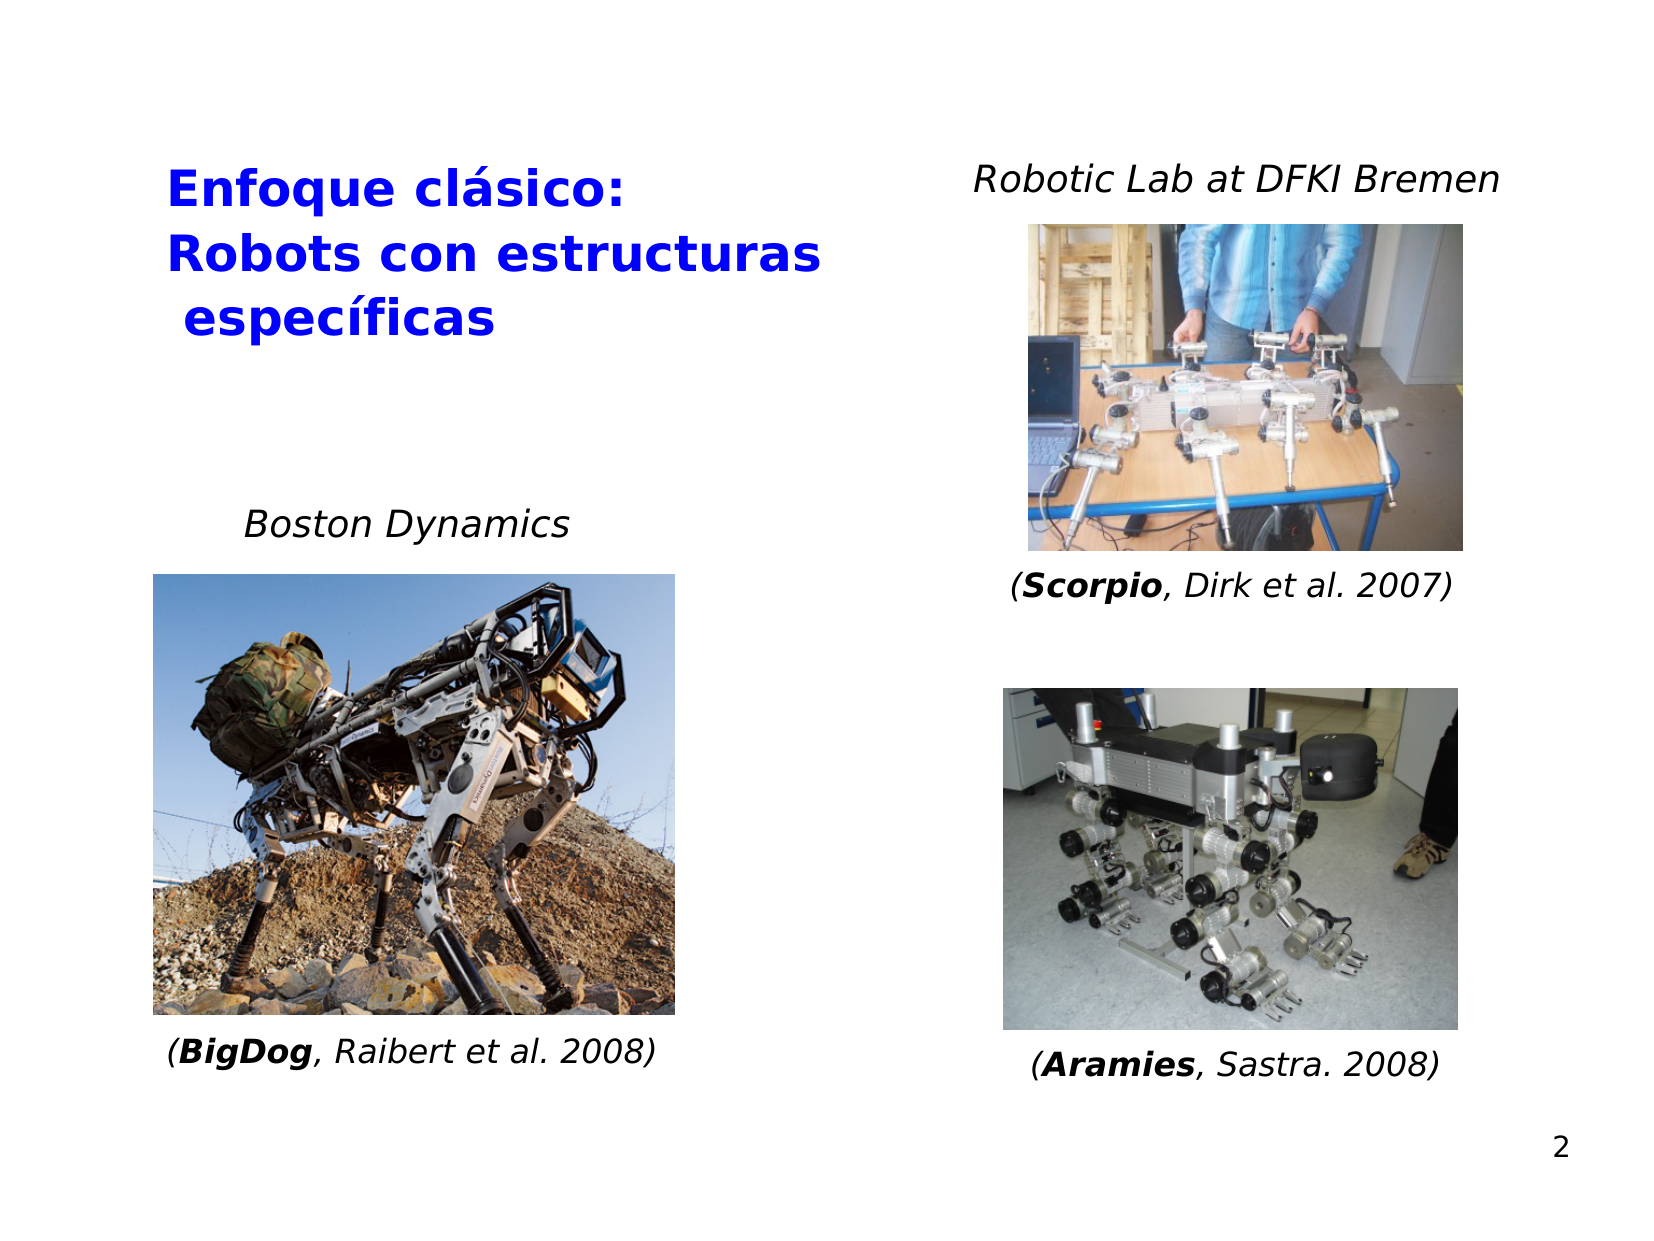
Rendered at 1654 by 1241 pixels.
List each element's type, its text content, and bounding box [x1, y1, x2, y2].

text_box Boston Dynamics [228, 495, 586, 554]
text_box (BigDog, Raibert et al. 2008) [151, 1025, 674, 1079]
picture [153, 574, 675, 1016]
text_box Robotic Lab at DFKI Bremen [958, 150, 1517, 210]
text_box (Aramies, Sastra. 2008) [1014, 1038, 1457, 1092]
picture [1028, 224, 1463, 551]
text_box (Scorpio, Dirk et al. 2007) [994, 559, 1471, 614]
picture [1003, 688, 1458, 1030]
text_box Enfoque clásico: Robots con estructuras específicas [151, 152, 838, 355]
